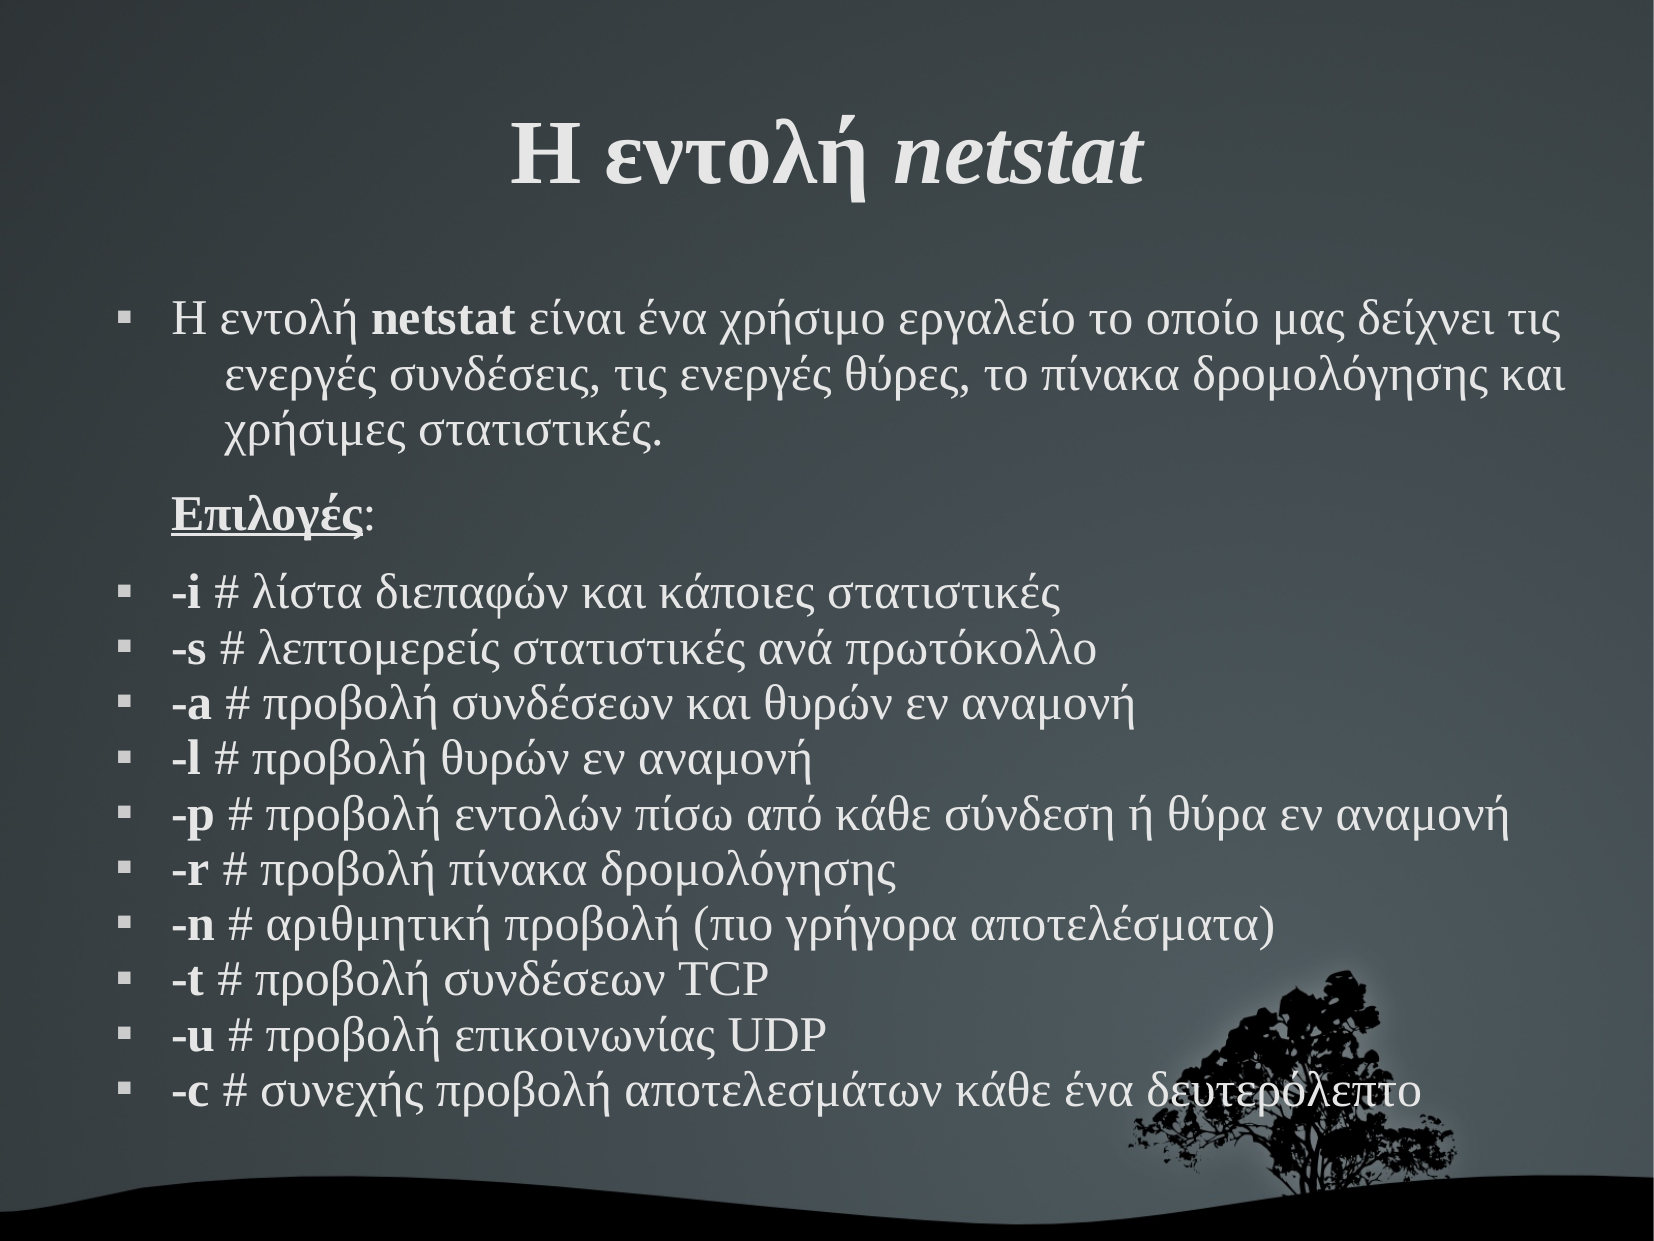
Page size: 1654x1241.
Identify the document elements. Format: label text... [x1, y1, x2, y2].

title Η εντολή netstat [82, 49, 1571, 257]
picture [0, 0, 1654, 1241]
list Η εντολή netstat είναι ένα χρήσιμο εργαλείο το οποίο μας δείχνει τις ενεργές συνδέσεις, τις ενεργές θύρες, το πίνακα δρομολόγησης και χρήσιμες στατιστικές. Επιλογές: -i # λίστα διεπαφών και κάποιες στατιστικές -s # λεπτομερείς στατιστικές ανά πρωτόκολλο -a # προβολή συνδέσεων και θυρών εν αναμονή -l # προβολή θυρών εν αναμονή -p # προβολή εντολών πίσω από κάθε σύνδεση ή θύρα εν αναμονή -r # προβολή πίνακα δρομολόγησης -n # αριθμητική προβολή (πιο γρήγορα αποτελέσματα) -t # προβολή συνδέσεων TCP -u # προβολή επικοινωνίας UDP -c # συνεχής προβολή αποτελεσμάτων κάθε ένα δευτερόλεπτο [82, 290, 1571, 1241]
